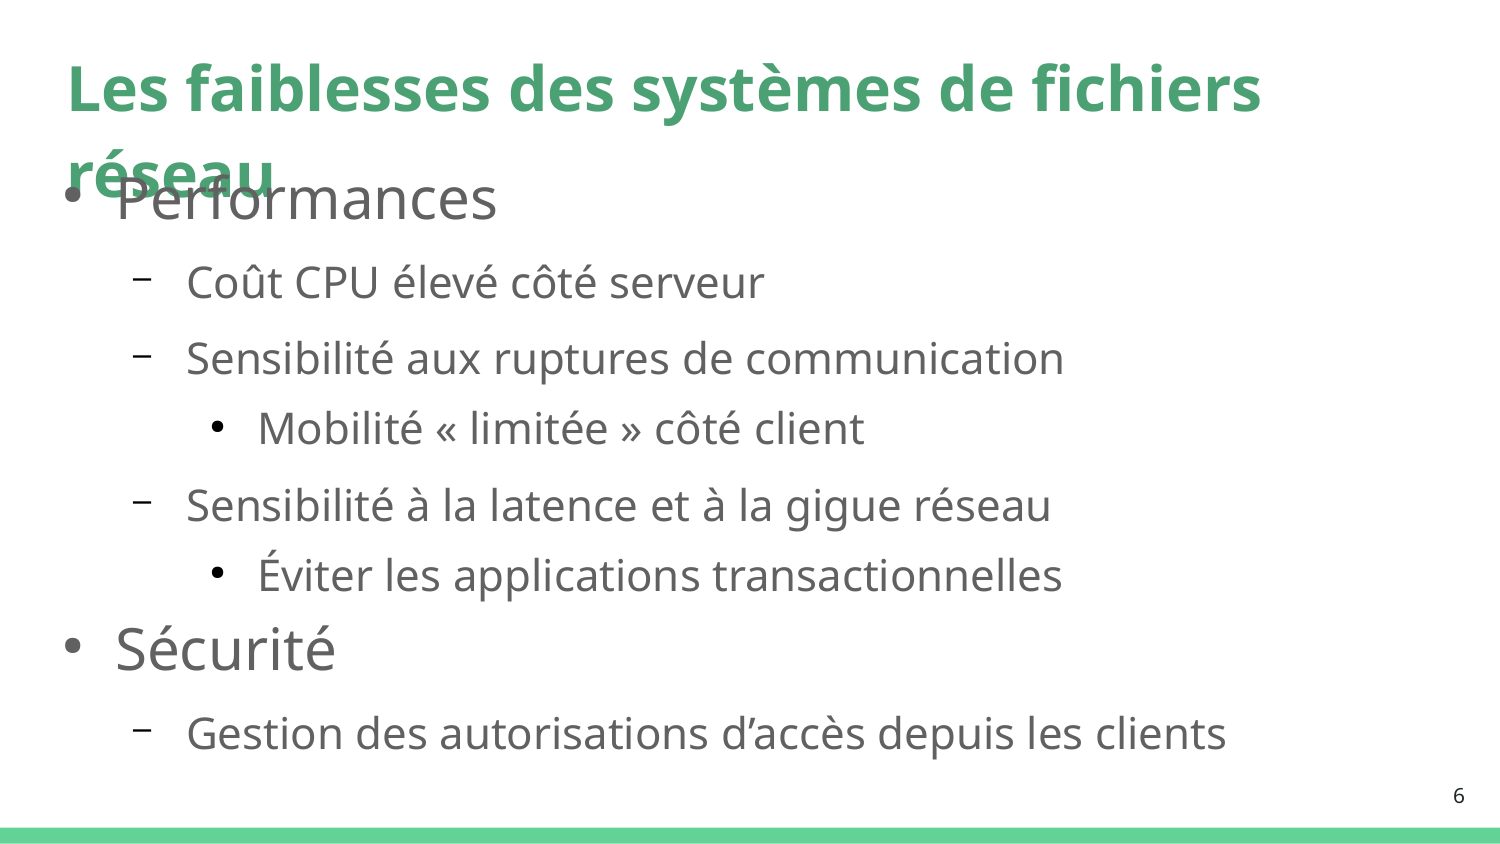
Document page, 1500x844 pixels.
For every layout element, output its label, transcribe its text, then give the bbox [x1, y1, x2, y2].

title Les faiblesses des systèmes de fichiers réseau [51, 23, 1449, 117]
slide_number <numéro> [1389, 764, 1480, 830]
list Performances Coût CPU élevé côté serveur Sensibilité aux ruptures de communication Mobilité « limitée » côté client Sensibilité à la latence et à la gigue réseau Éviter les applications transactionnelles Sécurité Gestion des autorisations d’accès depuis les clients [29, 135, 1430, 783]
